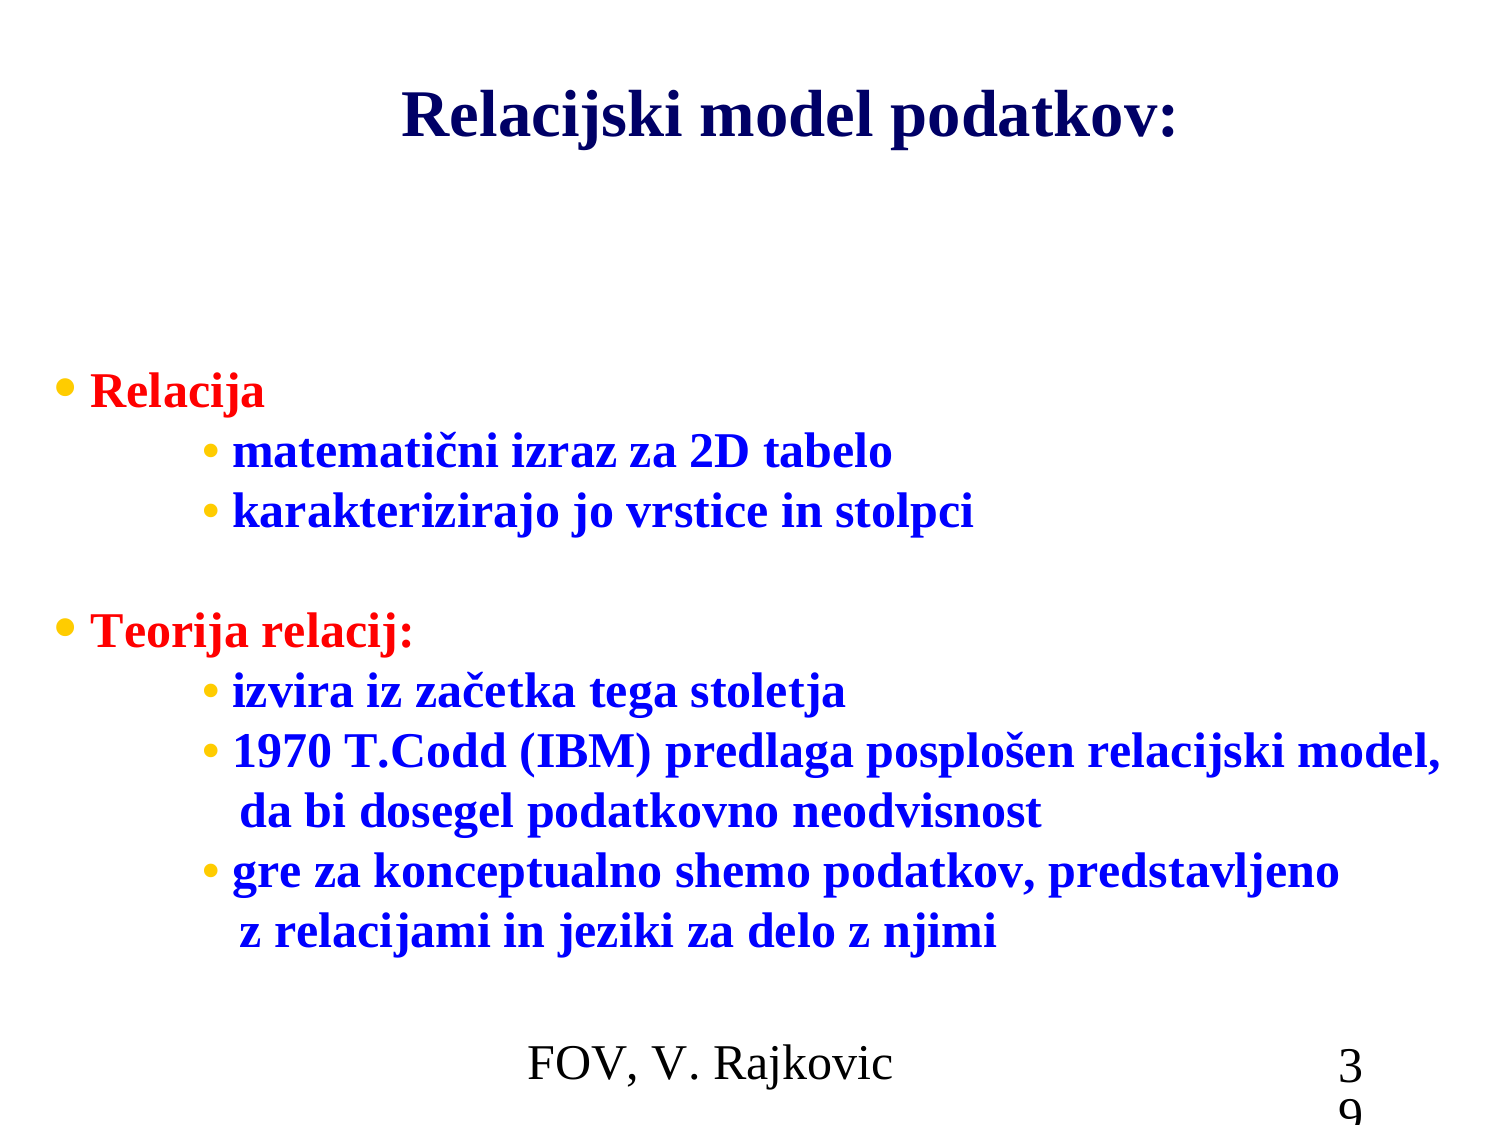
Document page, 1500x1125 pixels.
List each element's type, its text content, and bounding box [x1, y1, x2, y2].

text_box Relacija • matematični izraz za 2D tabelo • karakterizirajo jo vrstice in stolpci Teorija relacij: • izvira iz začetka tega stoletja • 1970 T.Codd (IBM) predlaga posplošen relacijski model, da bi dosegel podatkovno neodvisnost • gre za konceptualno shemo podatkov, predstavljeno z relacijami in jeziki za delo z njimi [37, 349, 1469, 966]
text_box Relacijski model podatkov: [386, 62, 1196, 158]
